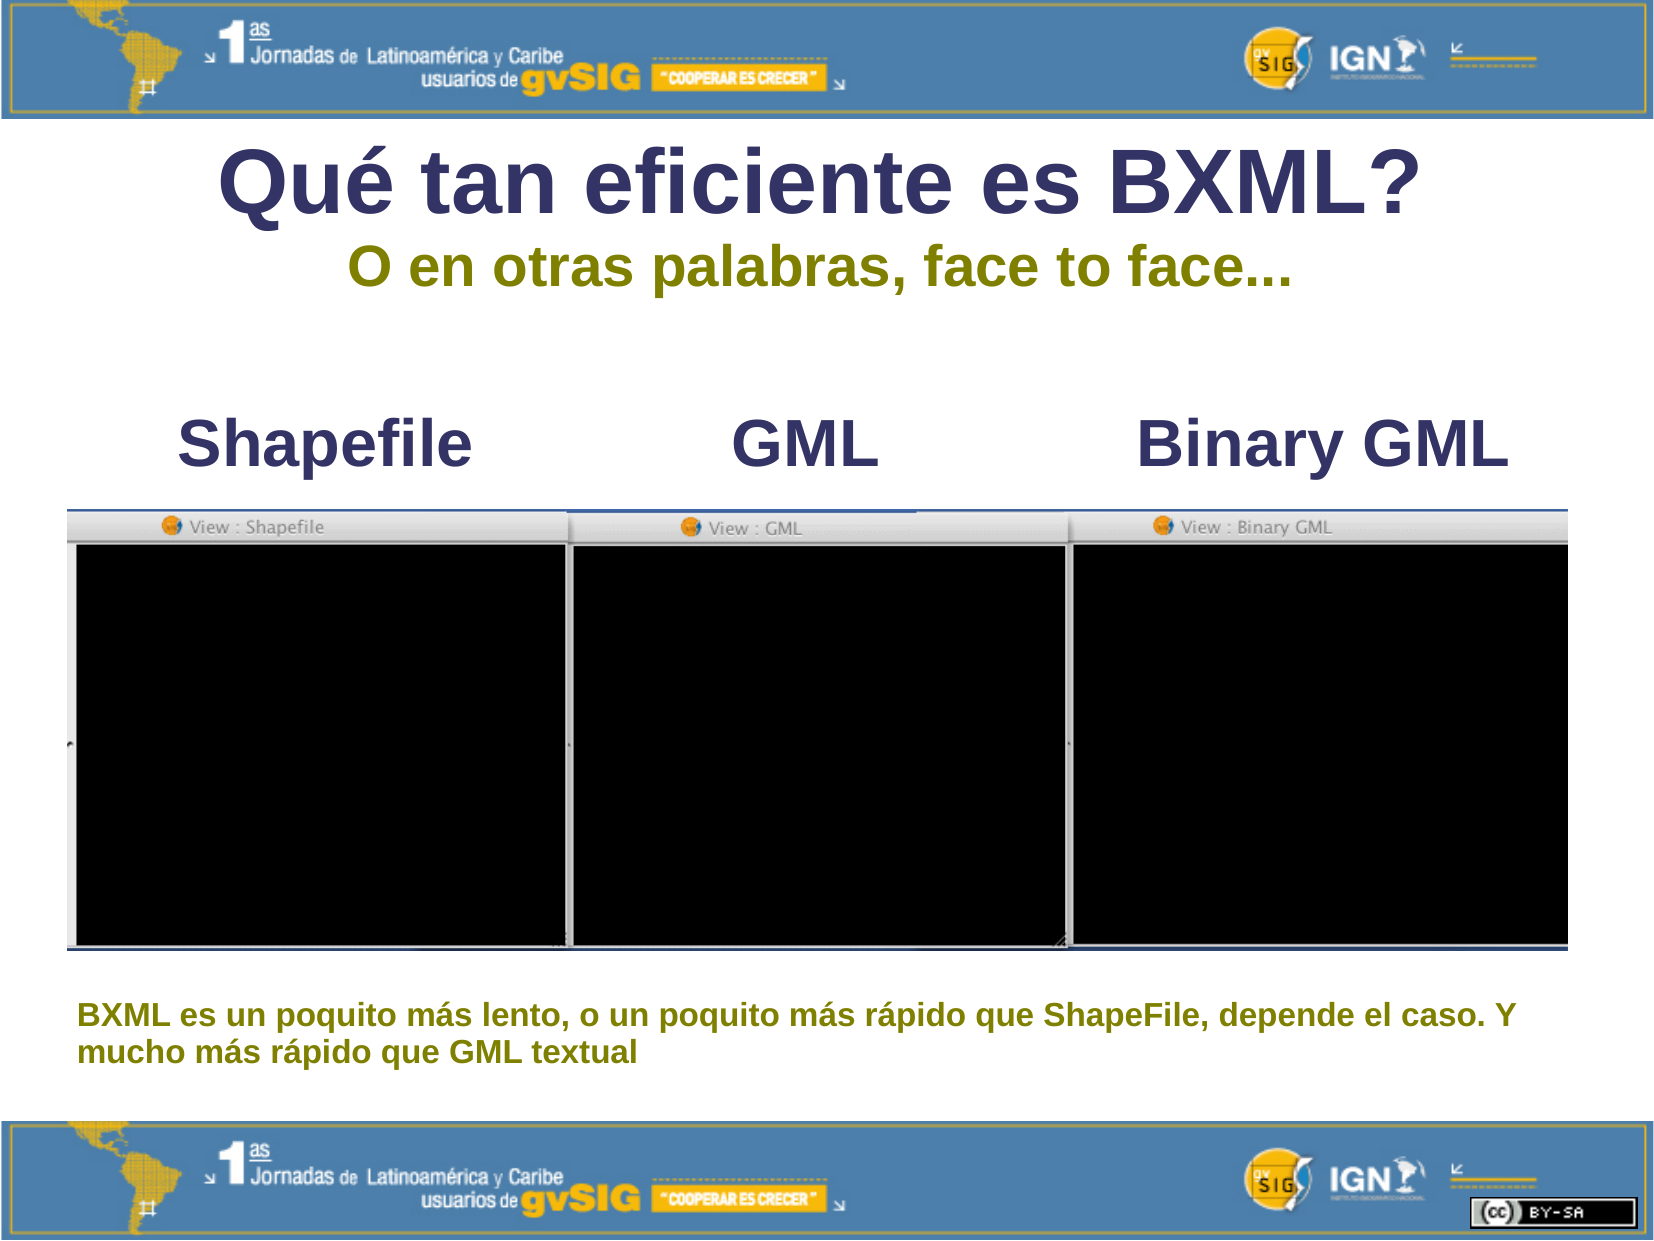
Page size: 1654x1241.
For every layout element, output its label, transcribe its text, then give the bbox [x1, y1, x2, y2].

text_box Shapefile GML Binary GML [29, 383, 1625, 502]
text_box BXML es un poquito más lento, o un poquito más rápido que ShapeFile, depende el caso. Y mucho más rápido que GML textual [76, 974, 1613, 1093]
picture [0, 1121, 1654, 1241]
picture [0, 0, 1654, 119]
text_box Qué tan eficiente es BXML? O en otras palabras, face to face... [23, 98, 1619, 331]
picture [67, 509, 1568, 952]
